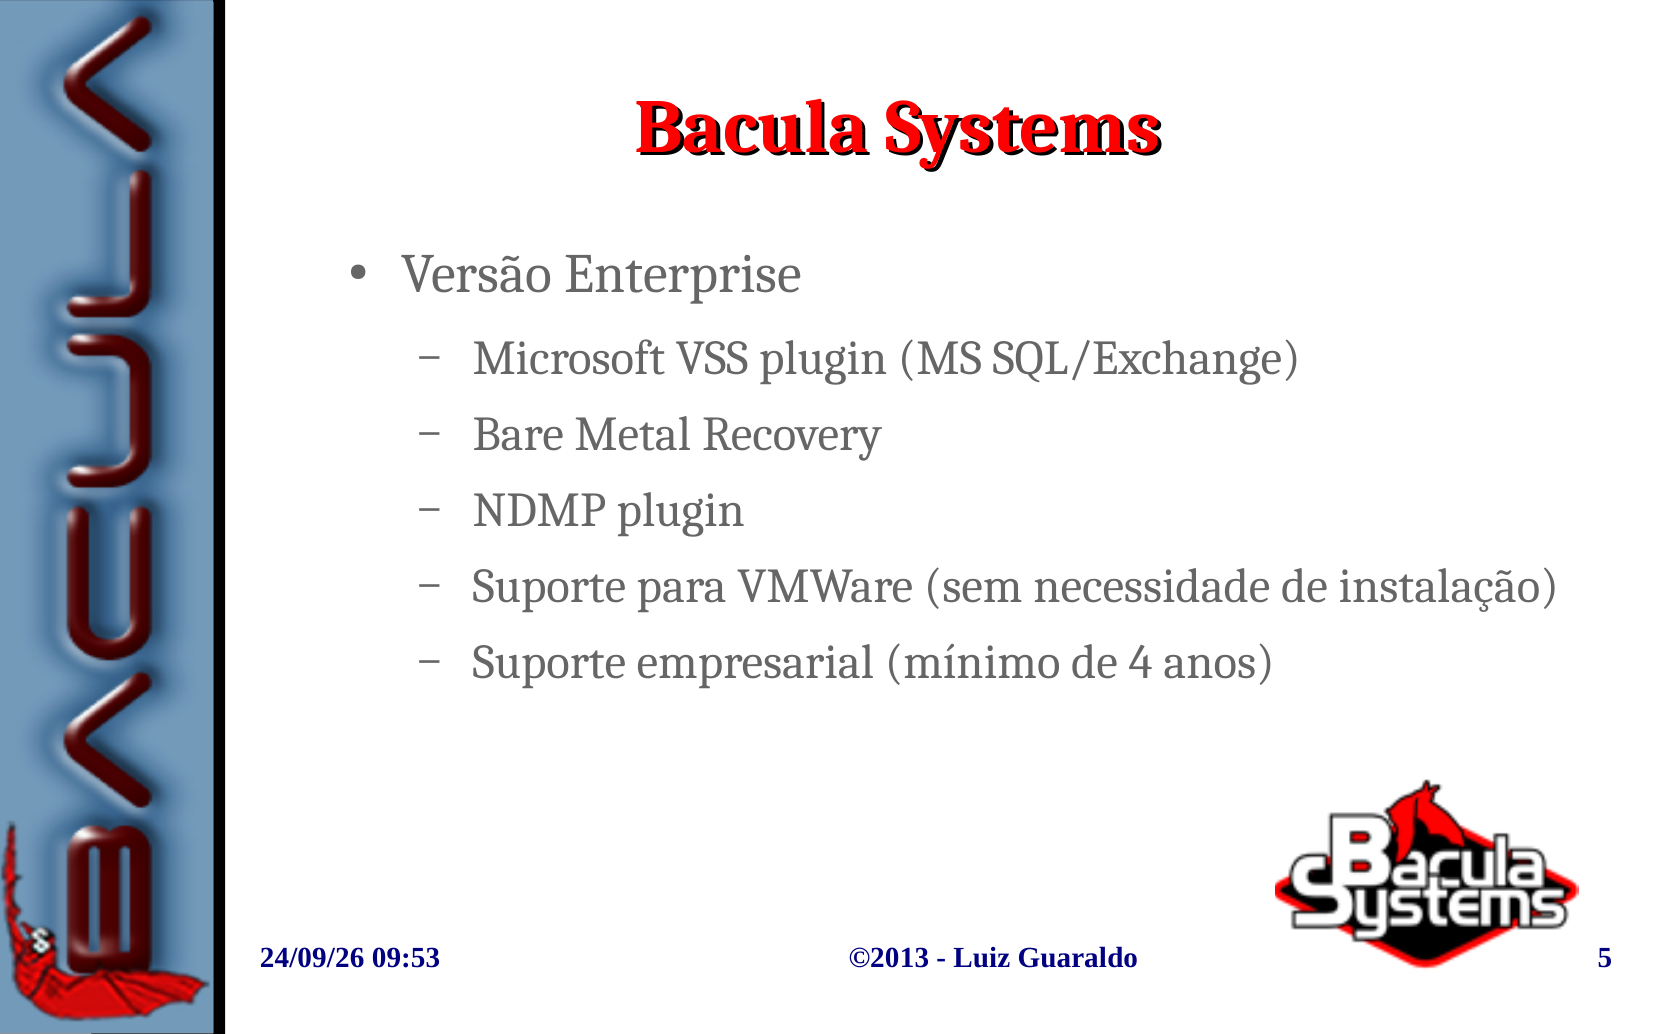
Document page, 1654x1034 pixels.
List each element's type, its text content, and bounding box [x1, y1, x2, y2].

picture [1275, 770, 1579, 1012]
picture [0, 1, 213, 1033]
list Versão Enterprise Microsoft VSS plugin (MS SQL/Exchange) Bare Metal Recovery NDMP plugin Suporte para VMWare (sem necessidade de instalação) Suporte empresarial (mínimo de 4 anos) [330, 241, 1619, 842]
title Bacula Systems [177, 47, 1619, 208]
